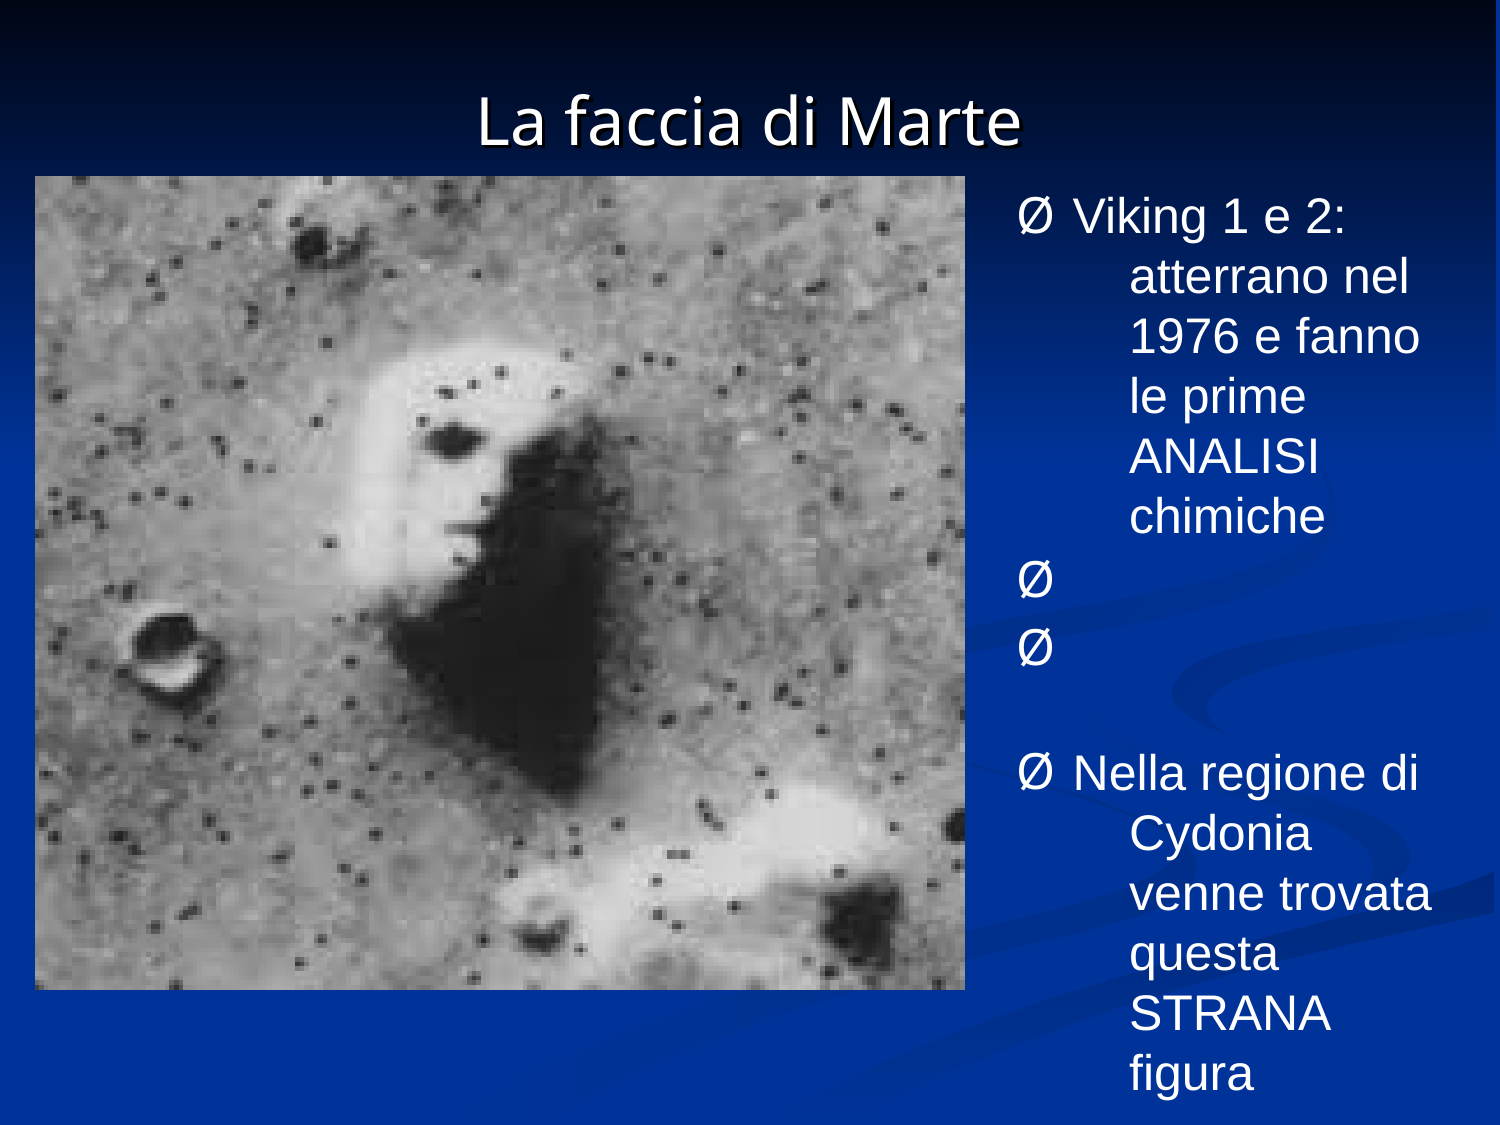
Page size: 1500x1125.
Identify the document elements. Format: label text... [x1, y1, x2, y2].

picture [35, 176, 965, 991]
text_box Viking 1 e 2: atterrano nel 1976 e fanno le prime ANALISI chimiche Nella regione di Cydonia venne trovata questa STRANA figura [1001, 176, 1465, 965]
text_box La faccia di Marte [35, 70, 1465, 178]
